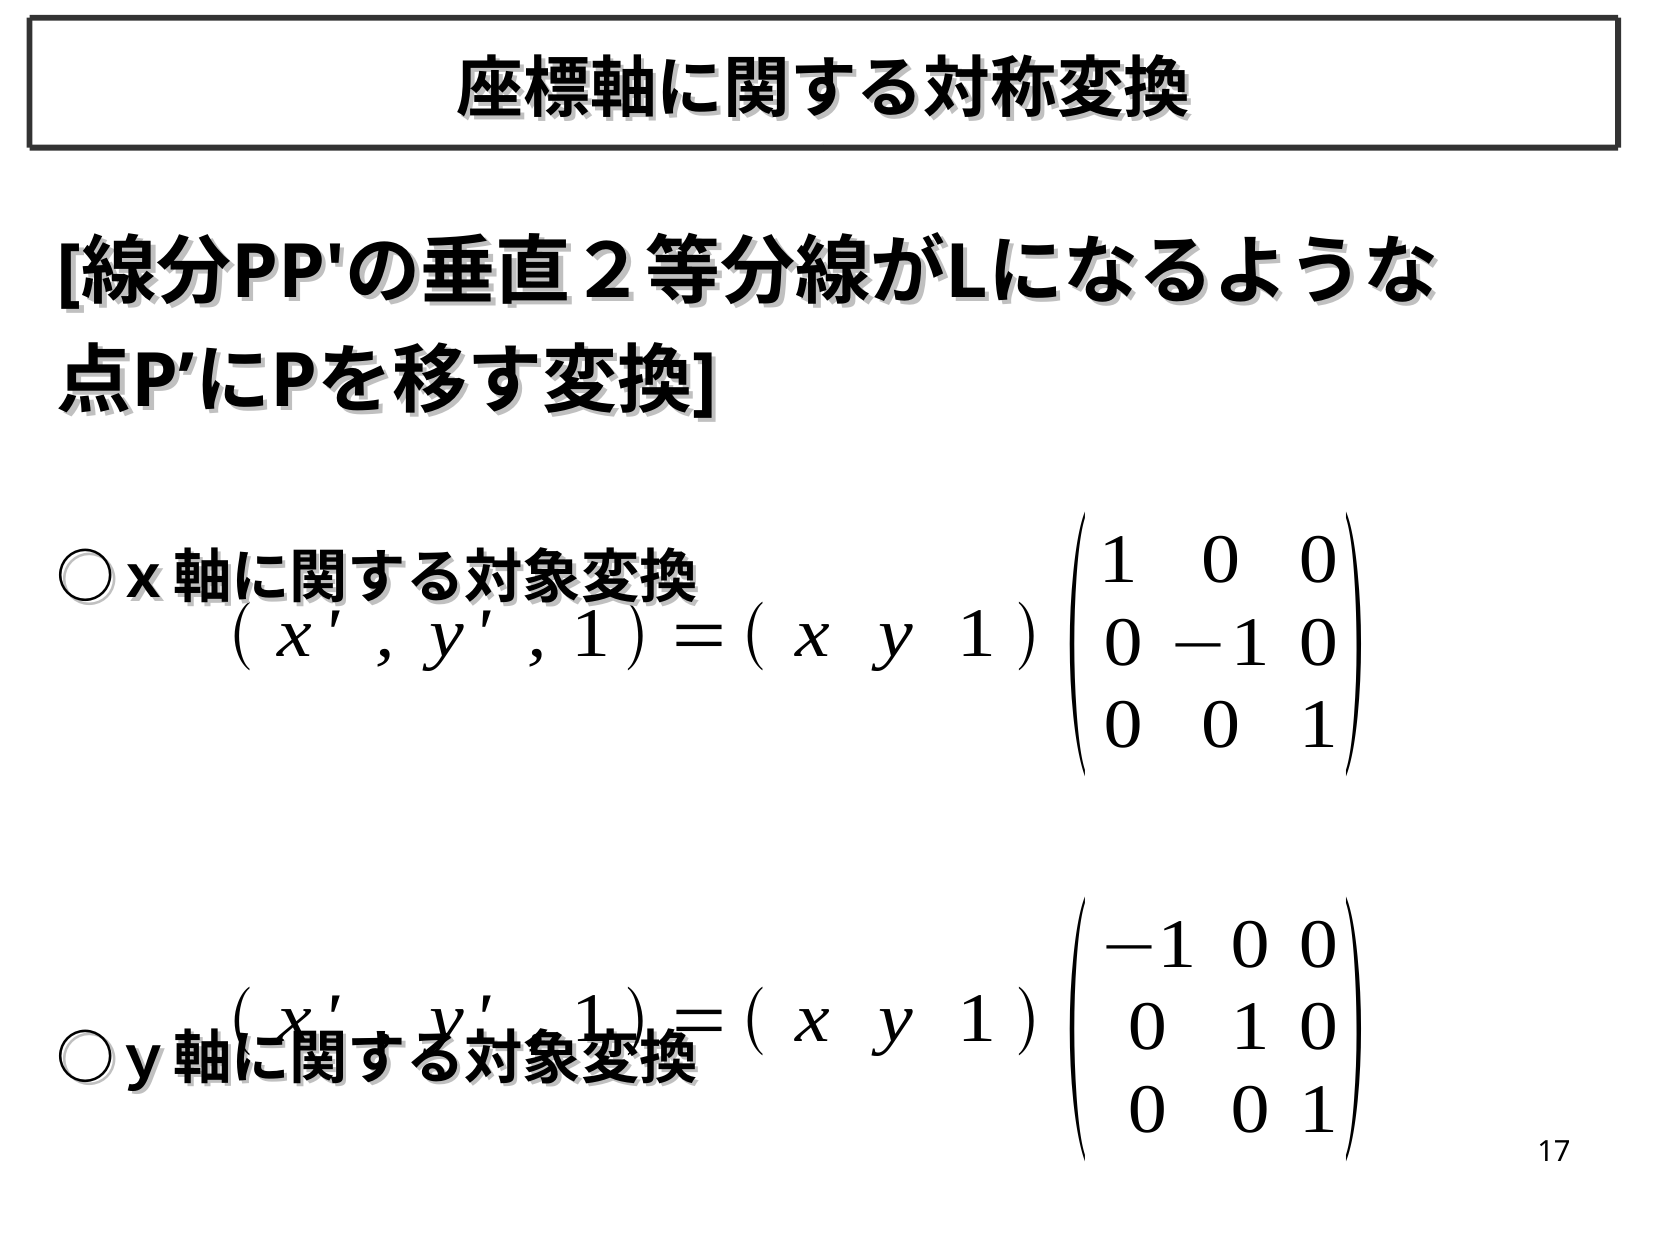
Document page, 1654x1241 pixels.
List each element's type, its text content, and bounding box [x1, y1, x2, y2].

text_box 座標軸に関する対称変換 [29, 17, 1619, 148]
text_box [線分PP'の垂直２等分線がLになるような 点P’にPを移す変換] ○ｘ軸に関する対象変換 ○ｙ軸に関する対象変換 [42, 202, 1443, 916]
chart [209, 893, 1394, 1164]
